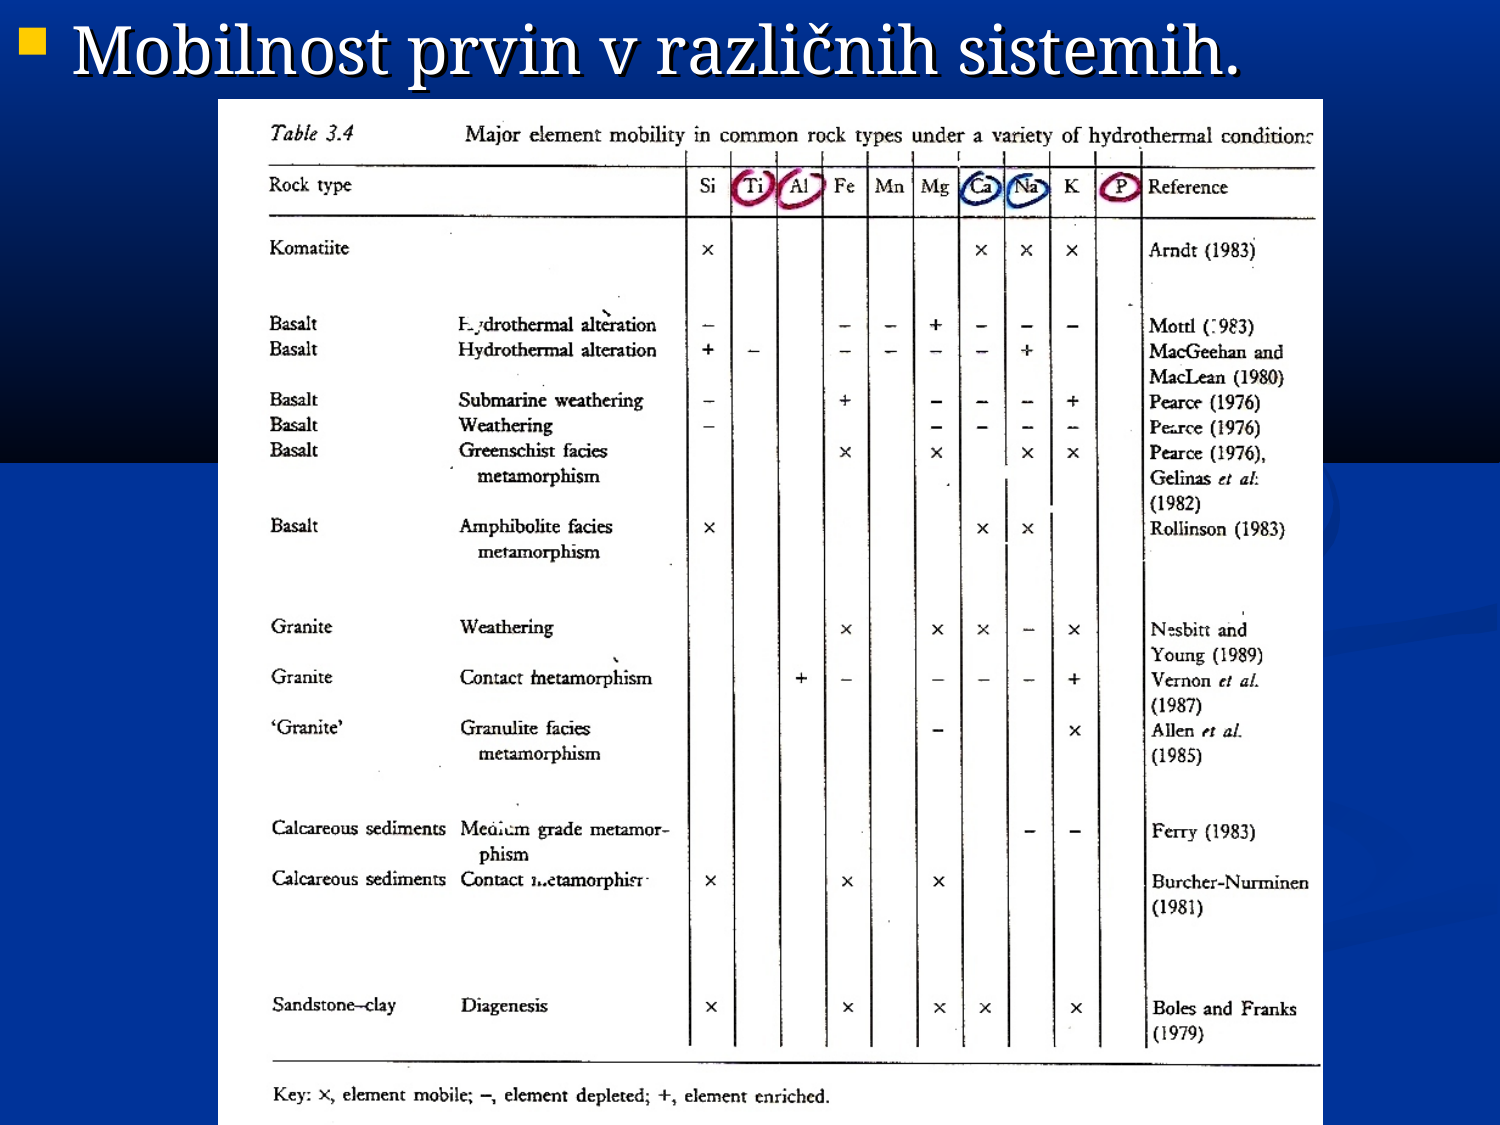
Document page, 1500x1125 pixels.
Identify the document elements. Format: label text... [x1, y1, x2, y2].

list Mobilnost prvin v različnih sistemih. [0, 0, 1500, 173]
picture [218, 99, 1323, 1125]
